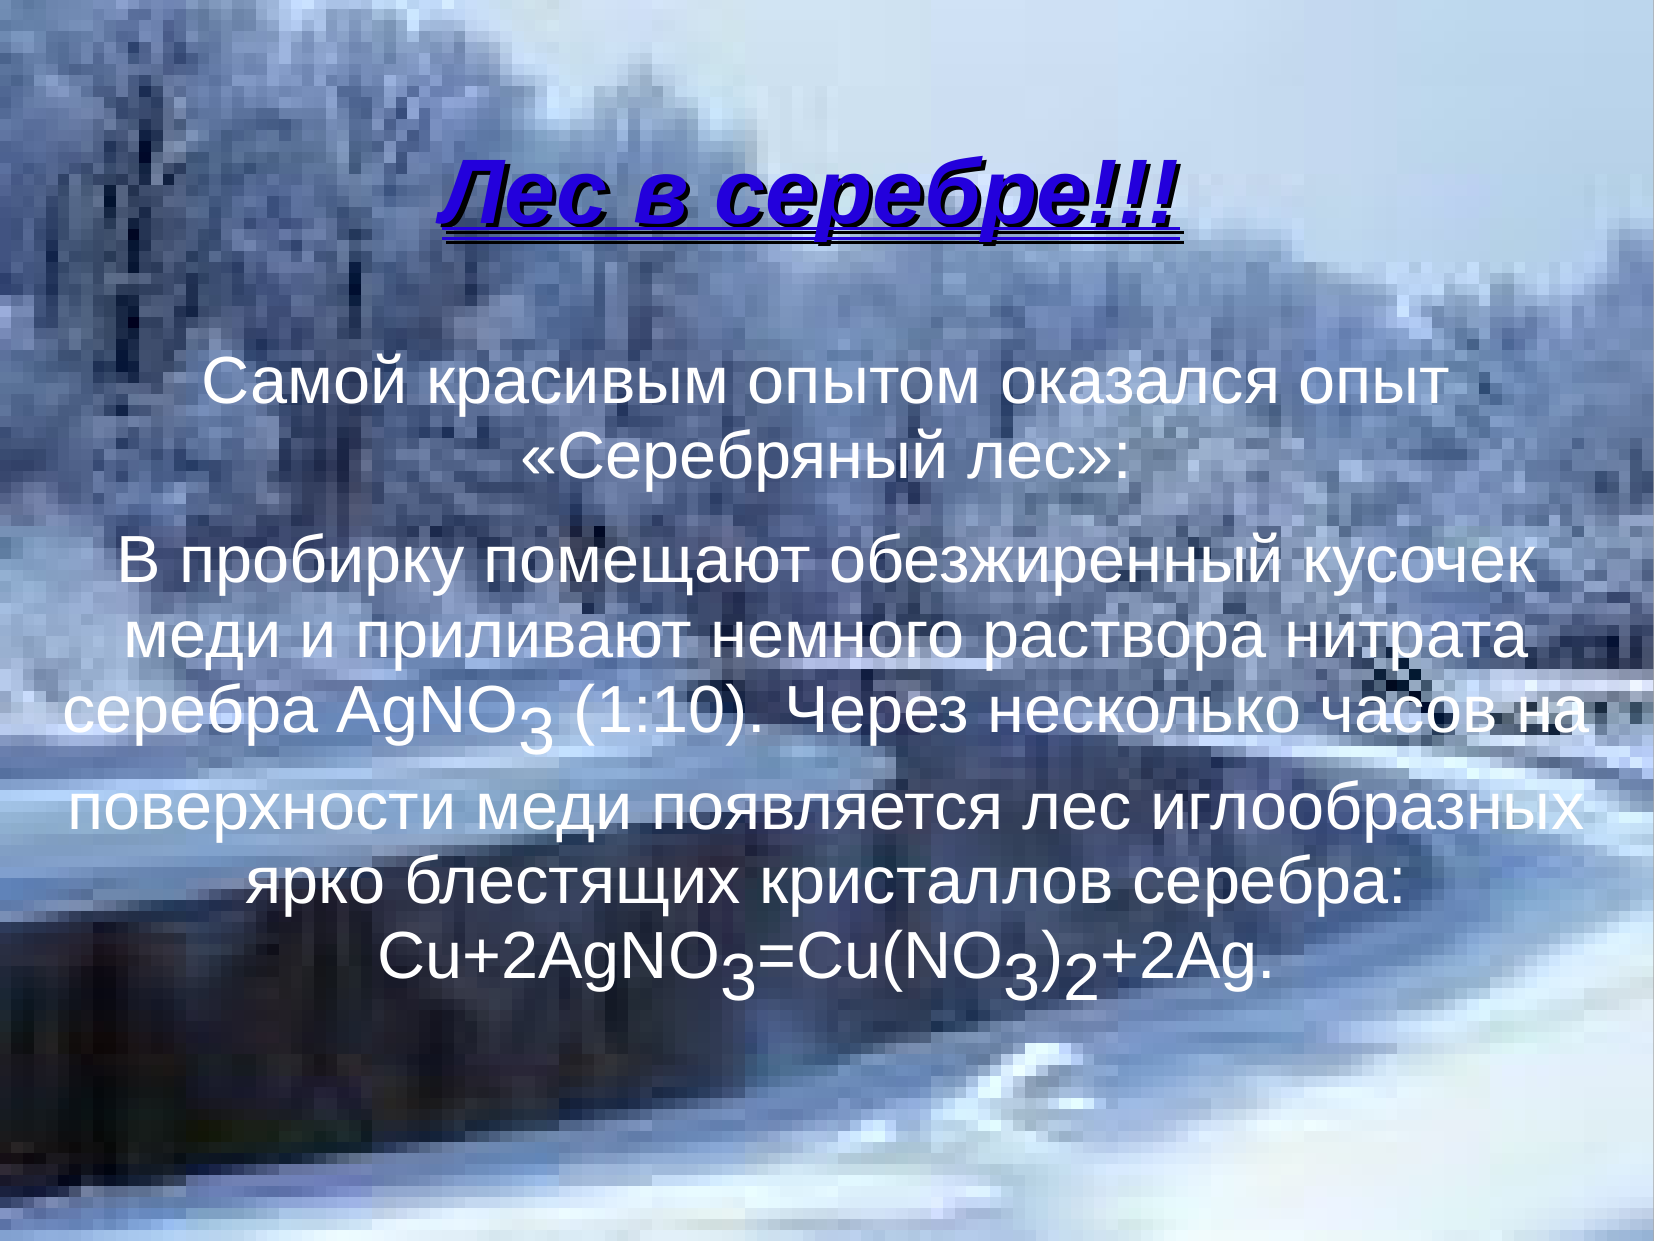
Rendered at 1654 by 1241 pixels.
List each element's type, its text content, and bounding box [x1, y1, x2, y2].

picture [0, 0, 1654, 1241]
title Лес в серебре!!! [88, 88, 1534, 236]
text_box Самой красивым опытом оказался опыт «Серебряный лес»: В пробирку помещают обезжиренный кусочек меди и приливают немного раствора нитрата серебра AgNO3 (1:10). Через несколько часов на поверхности меди появляется лес иглообразных ярко блестящих кристаллов серебра: Cu+2AgNO3=Cu(NO3)2+2Ag. [29, 236, 1625, 1123]
